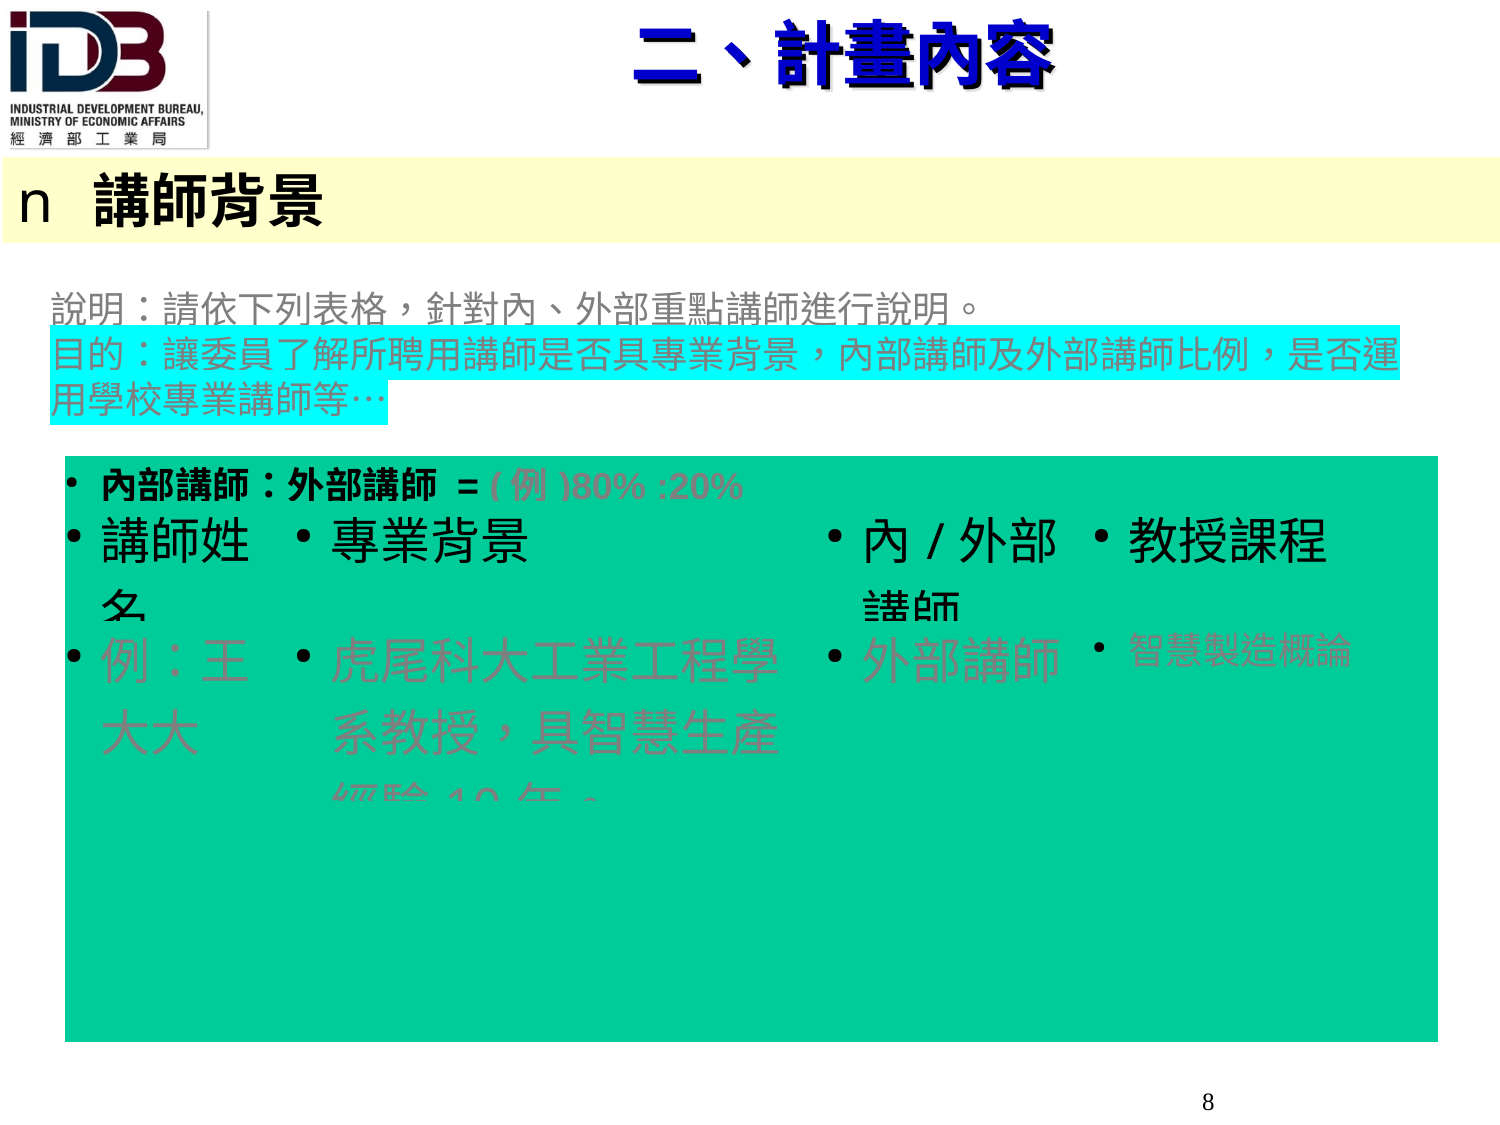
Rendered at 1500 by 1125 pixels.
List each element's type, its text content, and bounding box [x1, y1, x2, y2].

table_cell [1093, 982, 1438, 1042]
table_cell [1093, 861, 1438, 921]
table_cell 講師姓名 [114, 597, 132, 609]
table_cell [295, 801, 826, 861]
table_cell [65, 982, 295, 1042]
table_cell [826, 801, 1093, 861]
table_cell 內/外部講師 [826, 501, 1093, 621]
table_cell 教授課程 [1093, 501, 1438, 621]
table_cell [295, 861, 826, 921]
table_cell 外部講師 [826, 621, 1093, 801]
table_cell 例：王大大 [65, 621, 295, 801]
table_cell 專業背景 [295, 501, 826, 621]
table_cell [65, 921, 295, 982]
table_cell 講師姓名 [120, 617, 141, 621]
table_cell [1093, 801, 1438, 861]
text_box 講師背景 [2, 157, 1500, 243]
table_cell 講師姓名 [65, 501, 295, 621]
table_cell [65, 861, 295, 921]
title 二、計畫內容 [159, 0, 1438, 112]
table_cell [295, 982, 826, 1042]
table_cell 虎尾科大工業工程學系教授，具智慧生產經驗10年。 [295, 621, 826, 801]
text_box 說明：請依下列表格，針對內、外部重點講師進行說明。 目的：讓委員了解所聘用講師是否具專業背景，內部講師及外部講師比例，是否運用學校專業講師等… [35, 279, 1429, 429]
table_cell [826, 921, 1093, 982]
table_cell [826, 861, 1093, 921]
table_cell [826, 982, 1093, 1042]
table_cell [65, 801, 295, 861]
table_cell 智慧製造概論 [1093, 621, 1438, 801]
table_header 內部講師：外部講師 = (例)80% :20% [65, 456, 1438, 501]
text_box 7 [1187, 1078, 1500, 1125]
table_cell [295, 921, 826, 982]
table_cell [1093, 921, 1438, 982]
